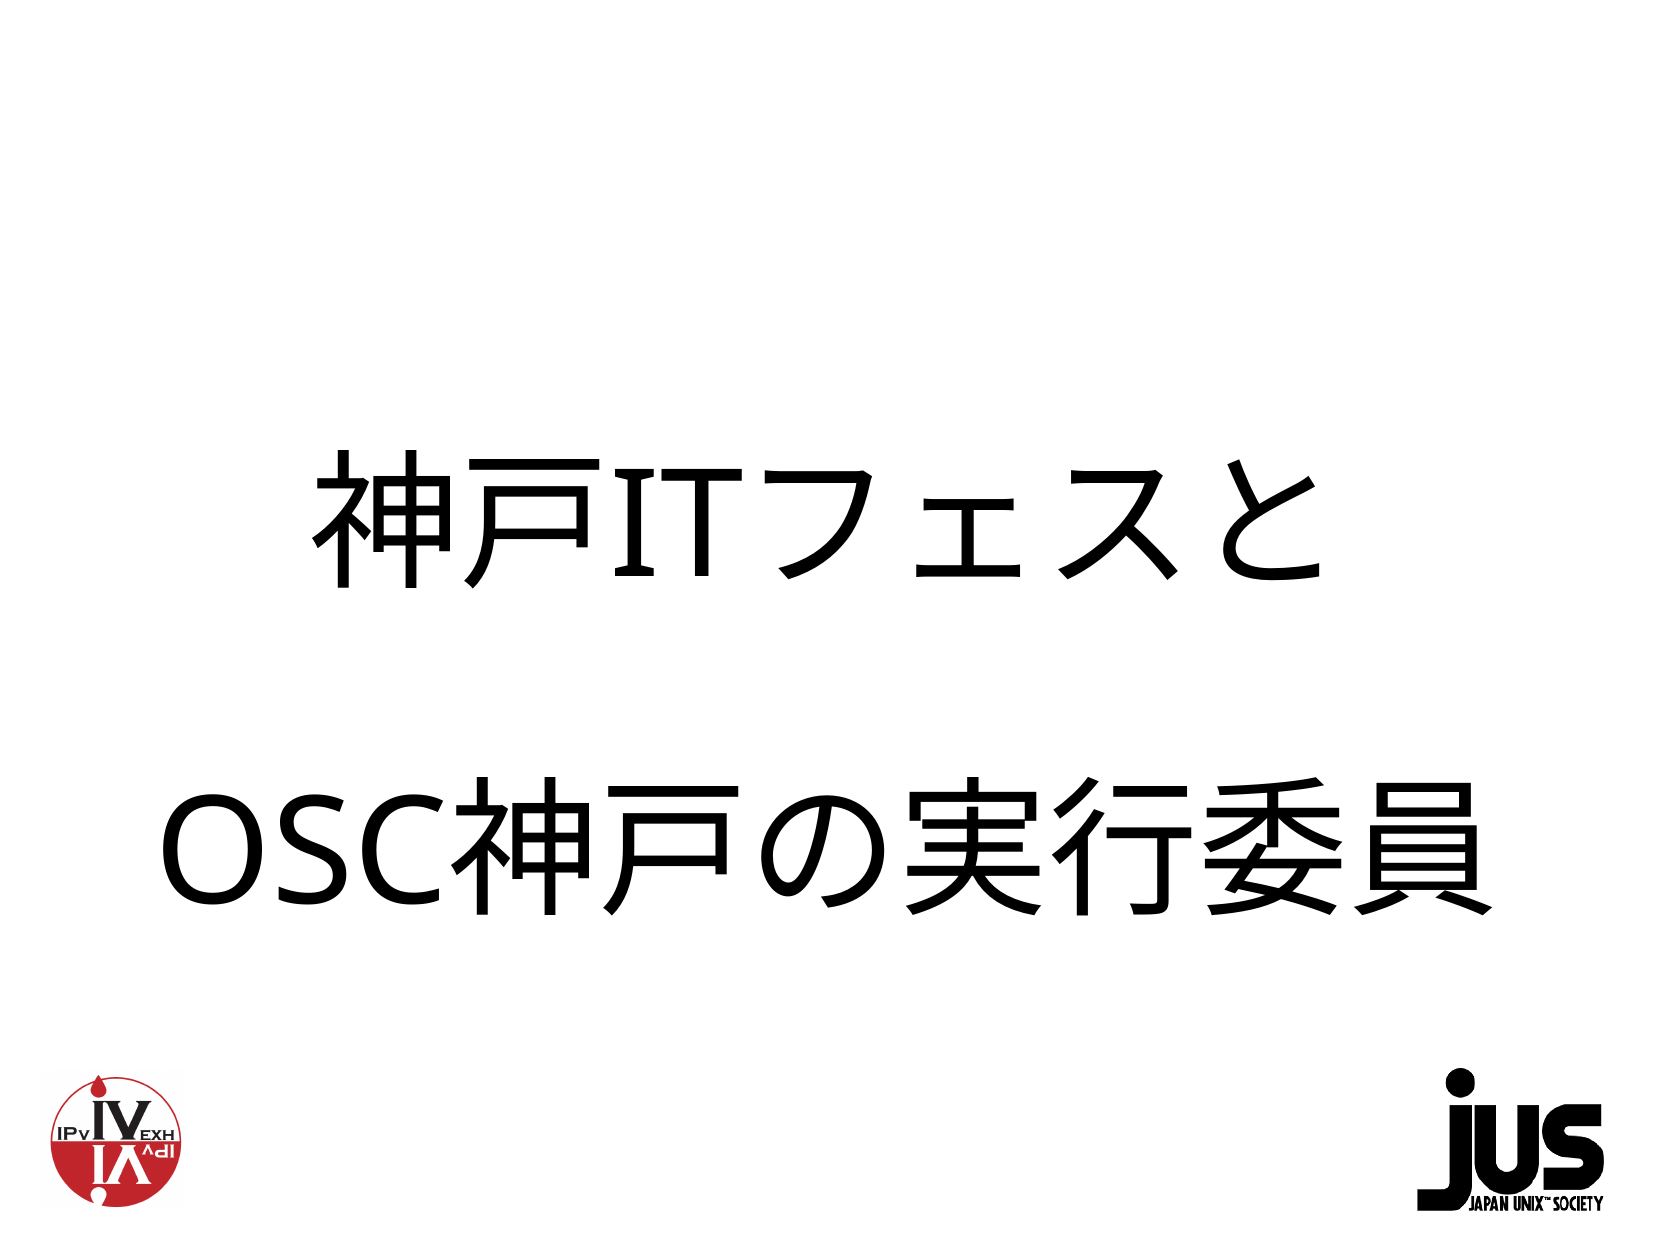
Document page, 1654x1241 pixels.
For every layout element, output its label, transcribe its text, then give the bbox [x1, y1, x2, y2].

picture [41, 1068, 190, 1210]
subtitle 神戸ITフェスと OSC神戸の実行委員 [82, 113, 1571, 1127]
picture [1417, 1068, 1604, 1211]
